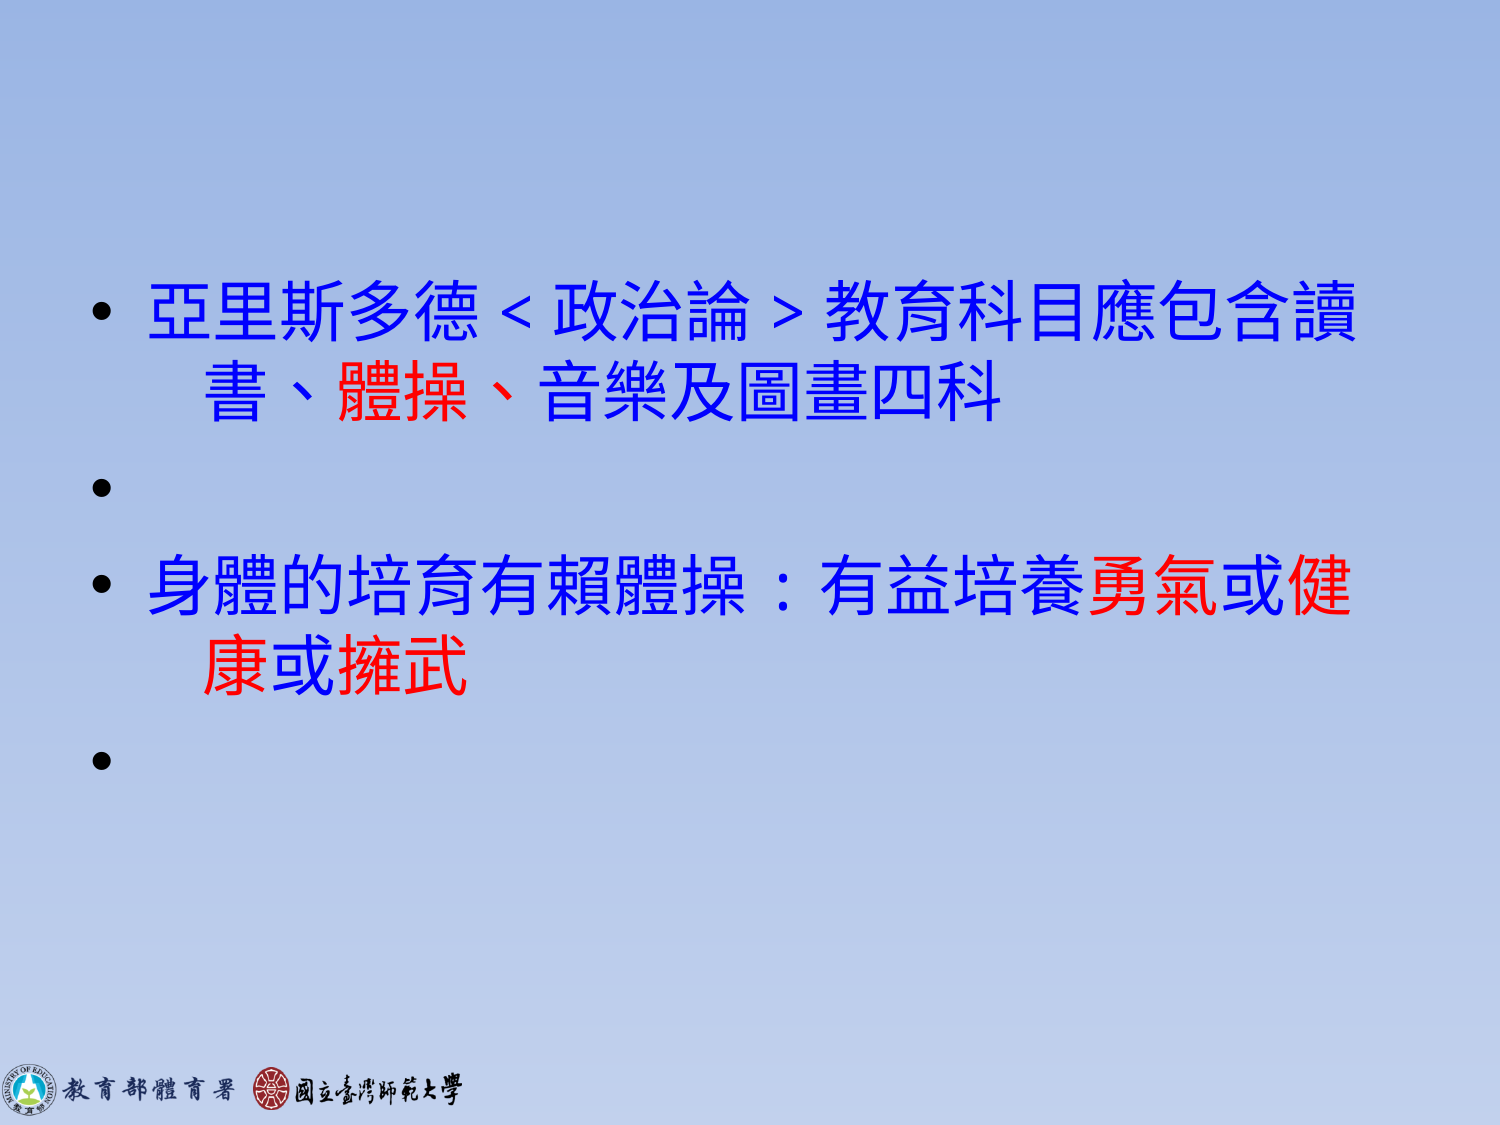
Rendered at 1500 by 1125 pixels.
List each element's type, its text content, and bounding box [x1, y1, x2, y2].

list 亞里斯多德<政治論>教育科目應包含讀書、體操、音樂及圖畫四科 身體的培育有賴體操:有益培養勇氣或健康或擁武 [75, 262, 1426, 1005]
